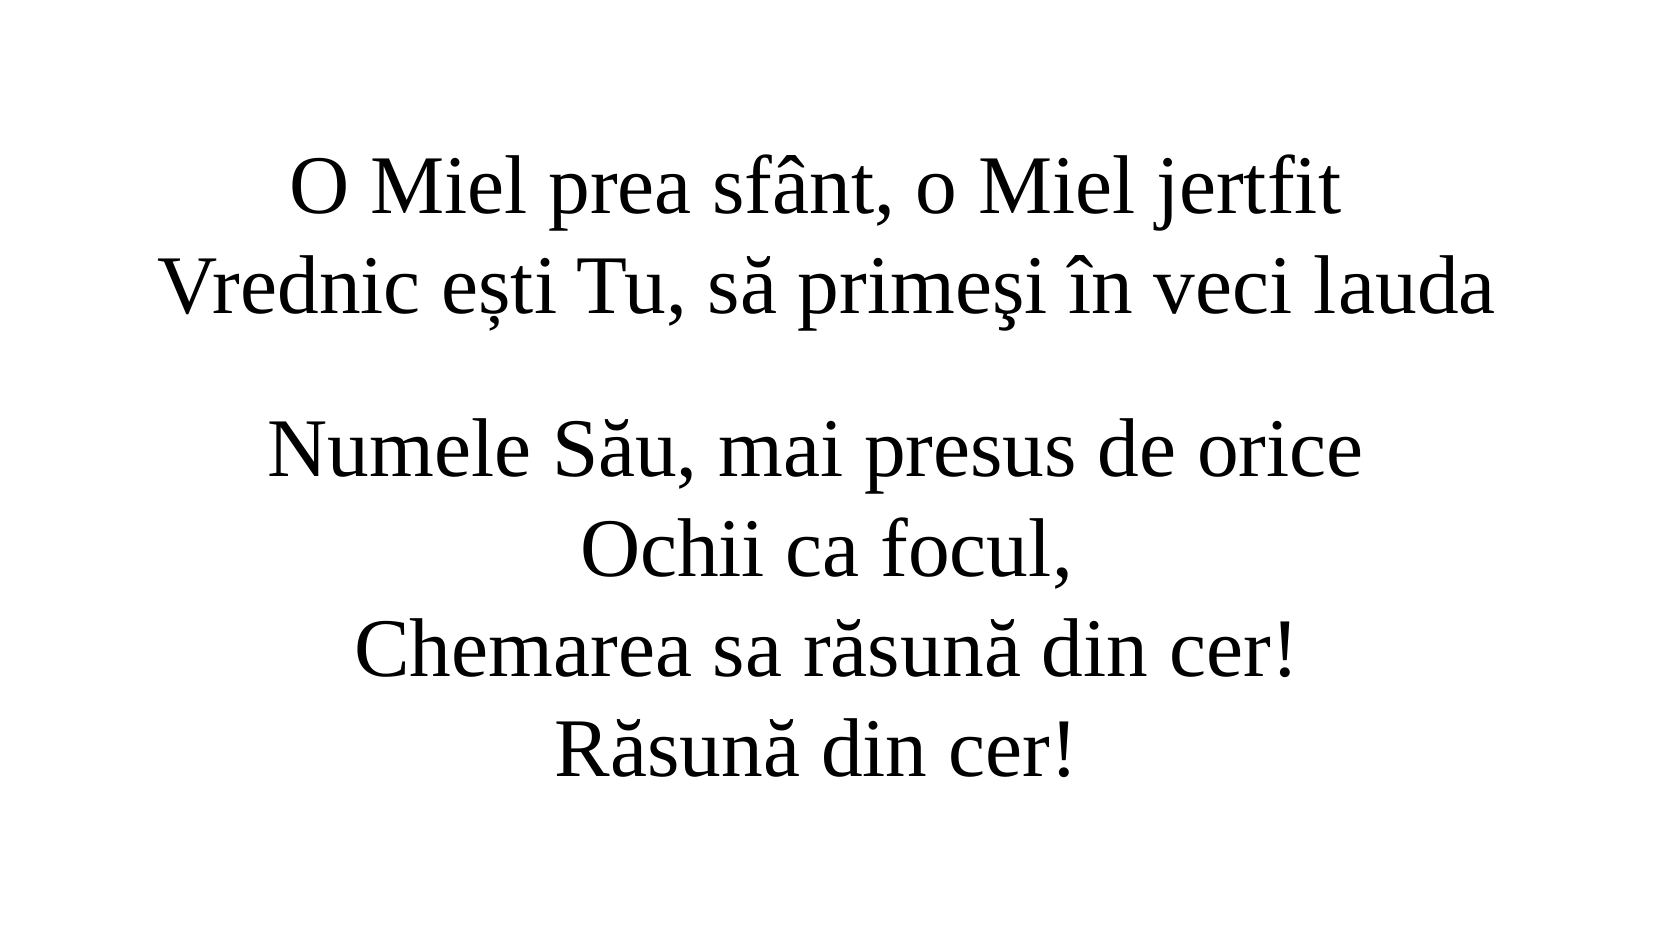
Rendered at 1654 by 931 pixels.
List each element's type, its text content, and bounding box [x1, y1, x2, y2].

subtitle O Miel prea sfânt, o Miel jertfit Vrednic ești Tu, să primeşi în veci lauda Numele Său, mai presus de orice Ochii ca focul, Chemarea sa răsună din cer! Răsună din cer! [0, 122, 1654, 811]
